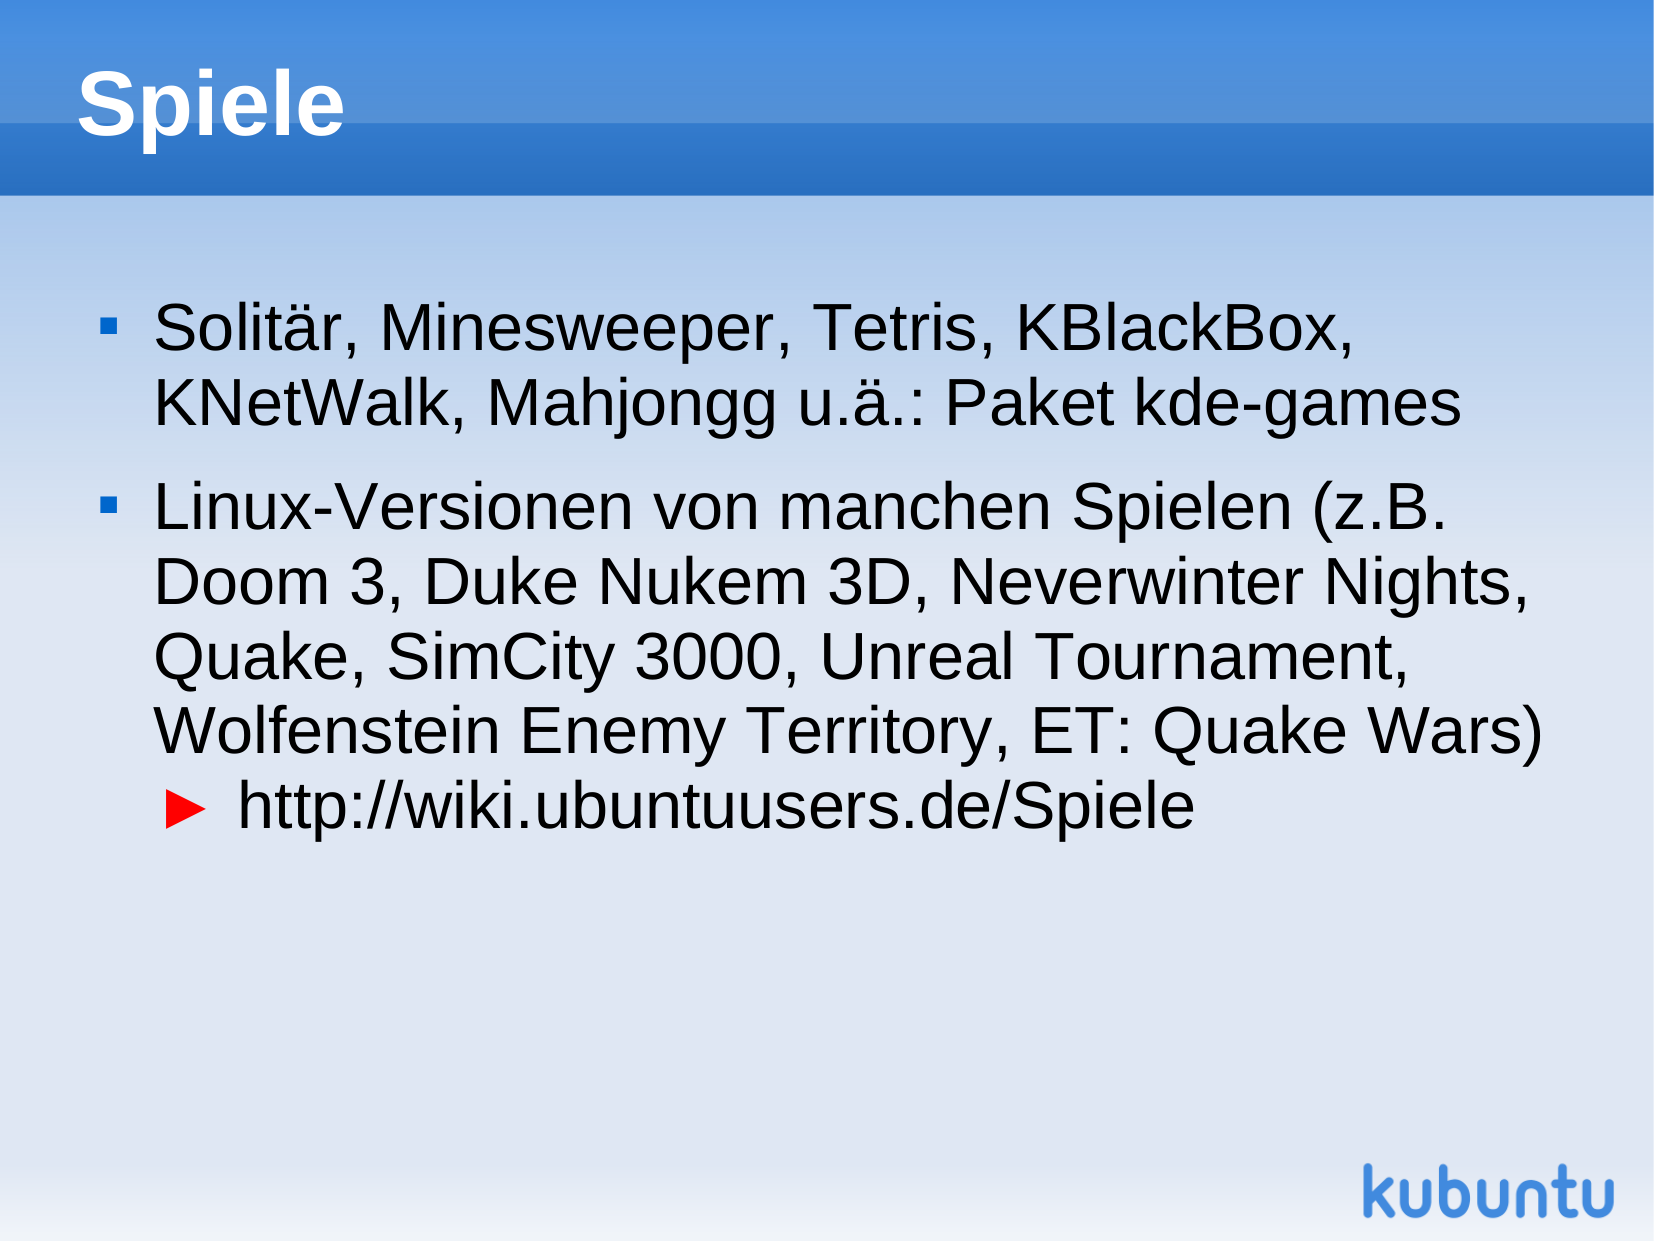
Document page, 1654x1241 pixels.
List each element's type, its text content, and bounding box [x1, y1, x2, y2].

list Solitär, Minesweeper, Tetris, KBlackBox, KNetWalk, Mahjongg u.ä.: Paket kde-games Linux-Versionen von manchen Spielen (z.B. Doom 3, Duke Nukem 3D, Neverwinter Nights, Quake, SimCity 3000, Unreal Tournament, Wolfenstein Enemy Territory, ET: Quake Wars) ► http://wiki.ubuntuusers.de/Spiele [82, 290, 1571, 1109]
picture [0, 0, 1654, 1241]
title Spiele [76, 0, 1565, 208]
